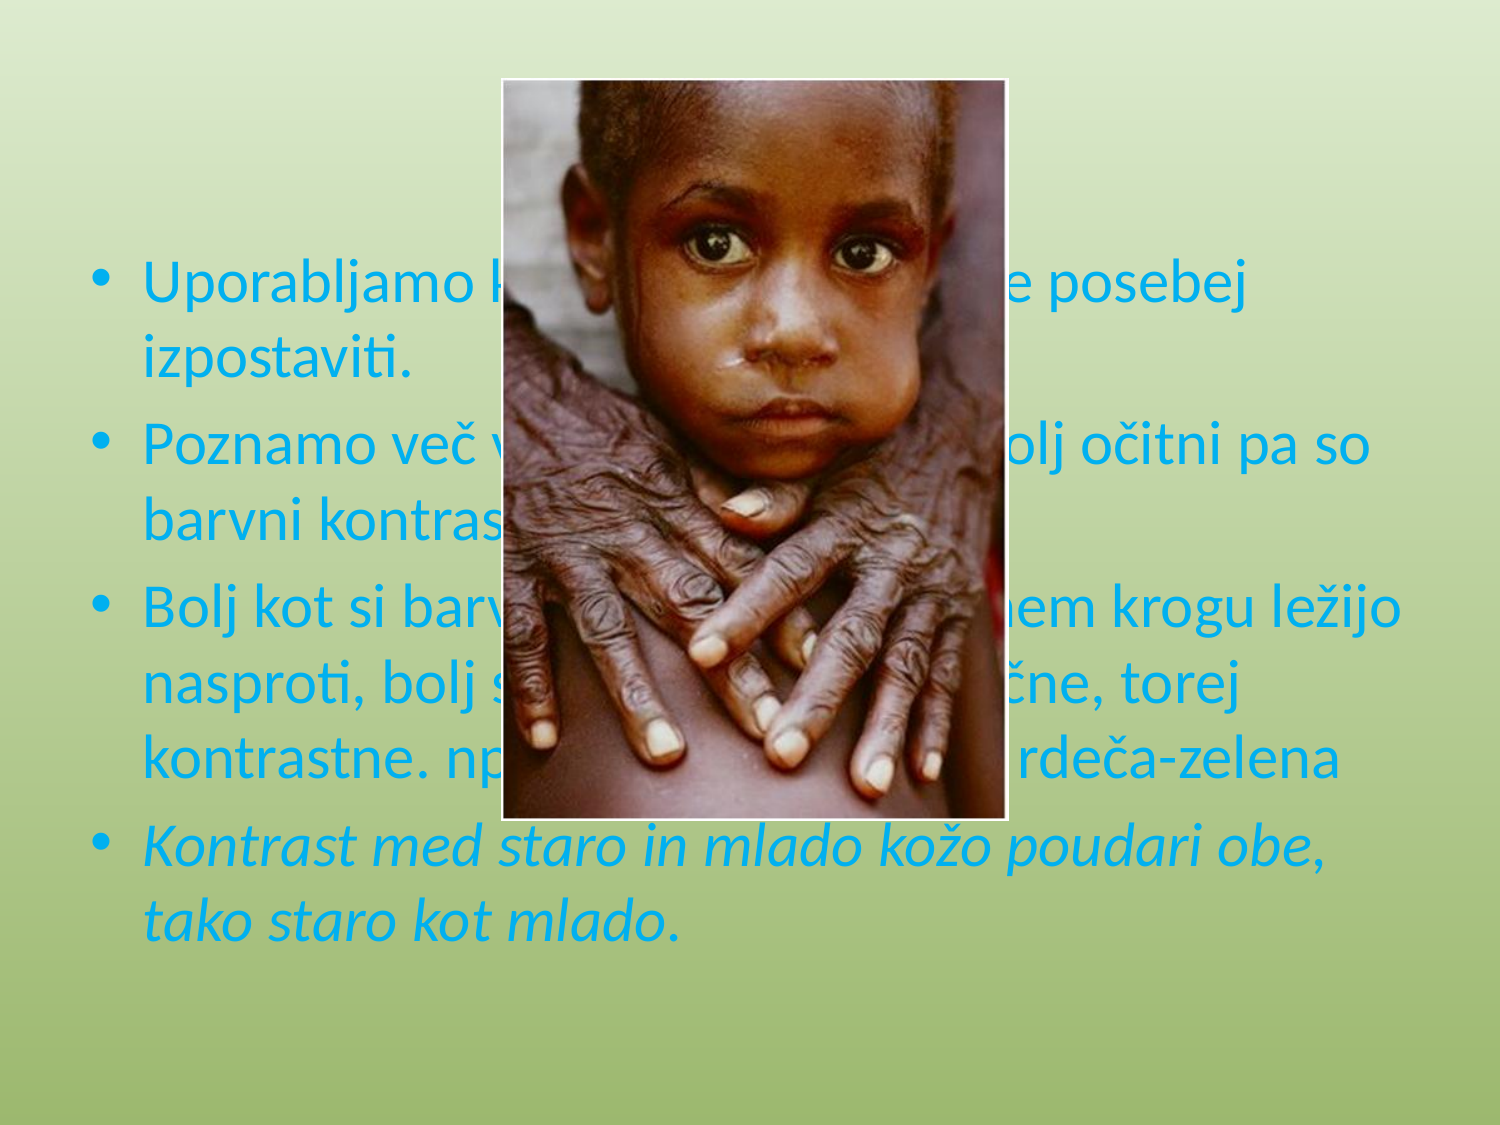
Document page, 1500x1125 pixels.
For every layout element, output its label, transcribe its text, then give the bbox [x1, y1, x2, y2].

list Uporabljamo kadar želimo nekaj še posebej izpostaviti. Poznamo več vrst kontrastov, najbolj očitni pa so barvni kontrasti Bolj kot si barve v klasičnem barvnem krogu ležijo nasproti, bolj so si med seboj različne, torej kontrastne. npr. modra-rumena in rdeča-zelena Kontrast med staro in mlado kožo poudari obe, tako staro kot mlado. [75, 231, 1425, 1005]
title KONTRAST [75, 45, 1425, 231]
picture [501, 78, 1009, 821]
